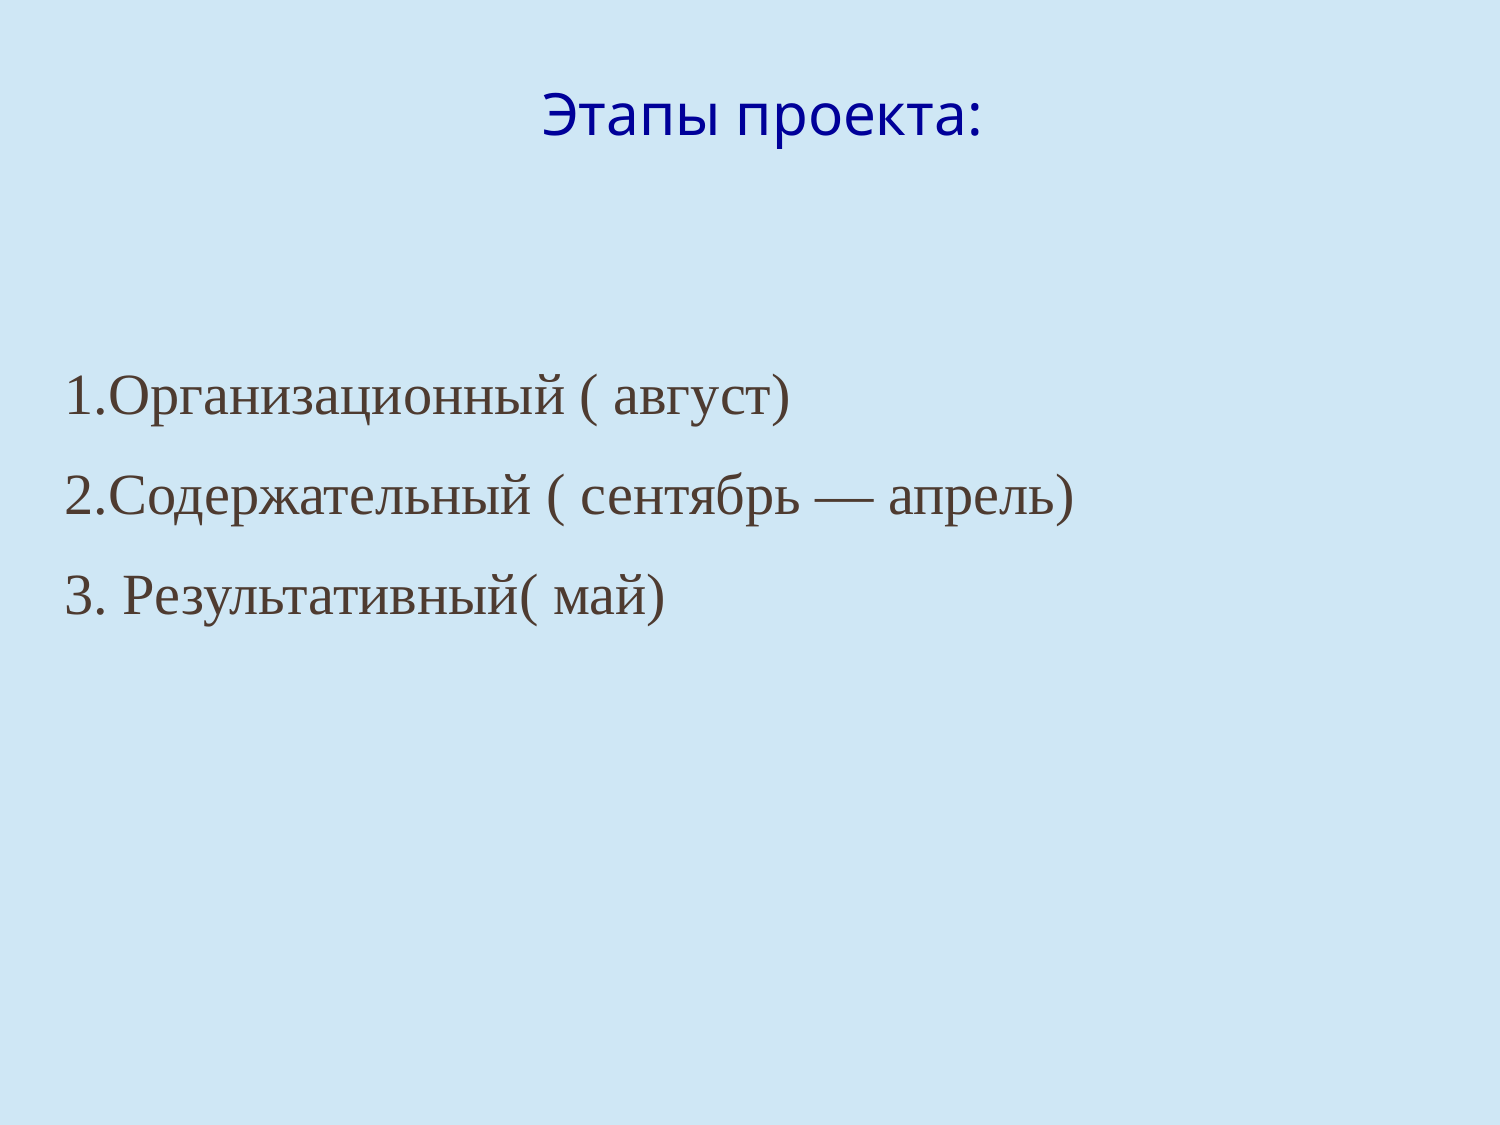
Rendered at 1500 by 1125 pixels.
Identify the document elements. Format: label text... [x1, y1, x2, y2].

list 1.Организационный ( август) 2.Содержательный ( сентябрь — апрель) 3. Результативный( май) [50, 259, 1475, 1022]
title Этапы проекта: [50, 0, 1475, 259]
